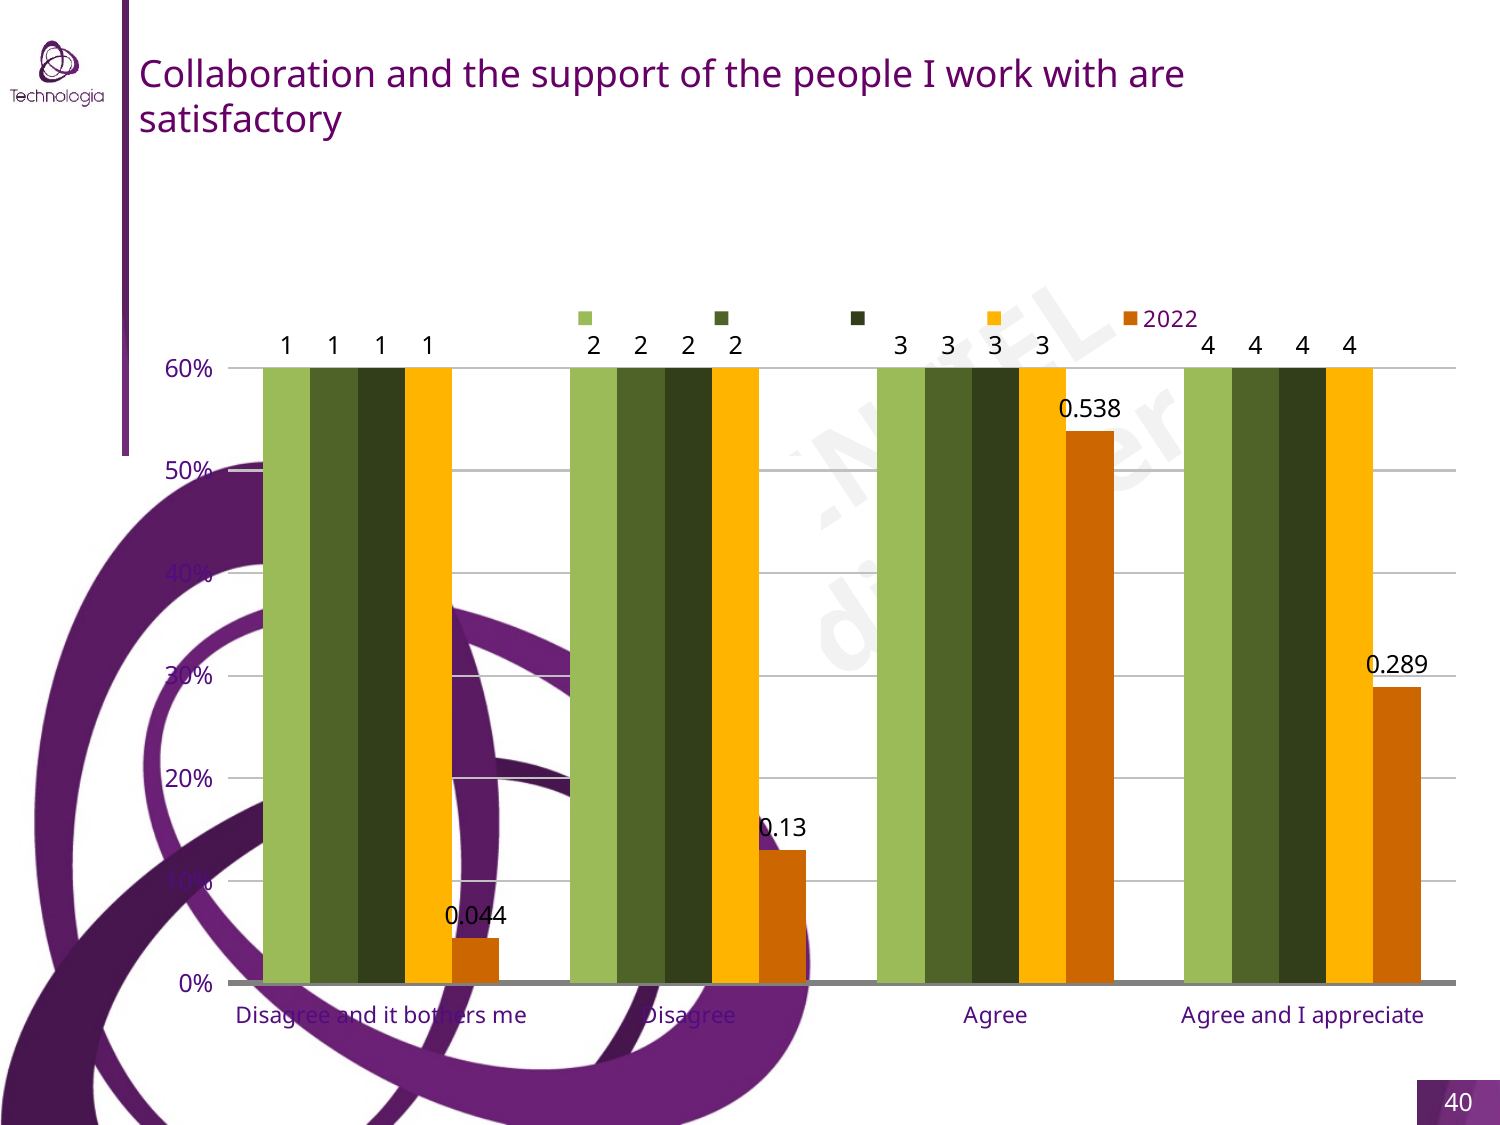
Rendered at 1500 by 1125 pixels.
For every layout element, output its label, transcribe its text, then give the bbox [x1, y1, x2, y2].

title Collaboration and the support of the people I work with are satisfactory [123, 42, 1282, 185]
picture [0, 33, 113, 114]
picture [0, 0, 821, 1125]
picture [1417, 1080, 1500, 1125]
chart [123, 215, 1460, 1083]
